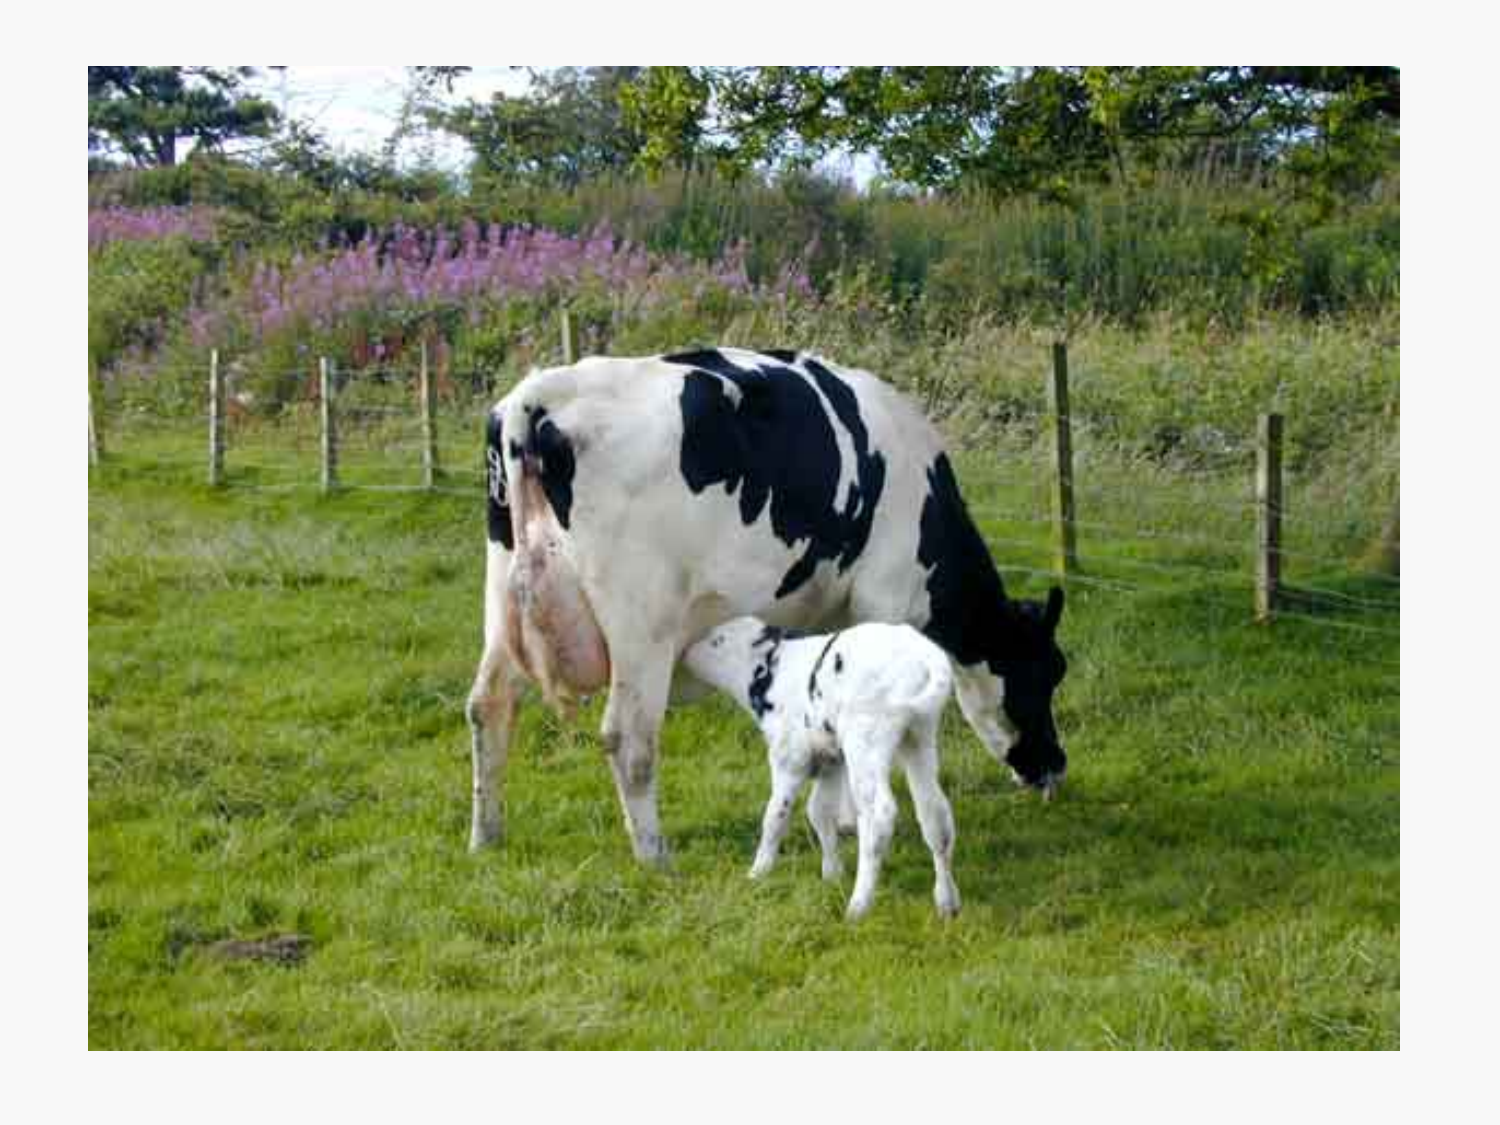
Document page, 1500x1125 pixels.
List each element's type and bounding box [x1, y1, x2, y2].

picture [88, 66, 1400, 1051]
